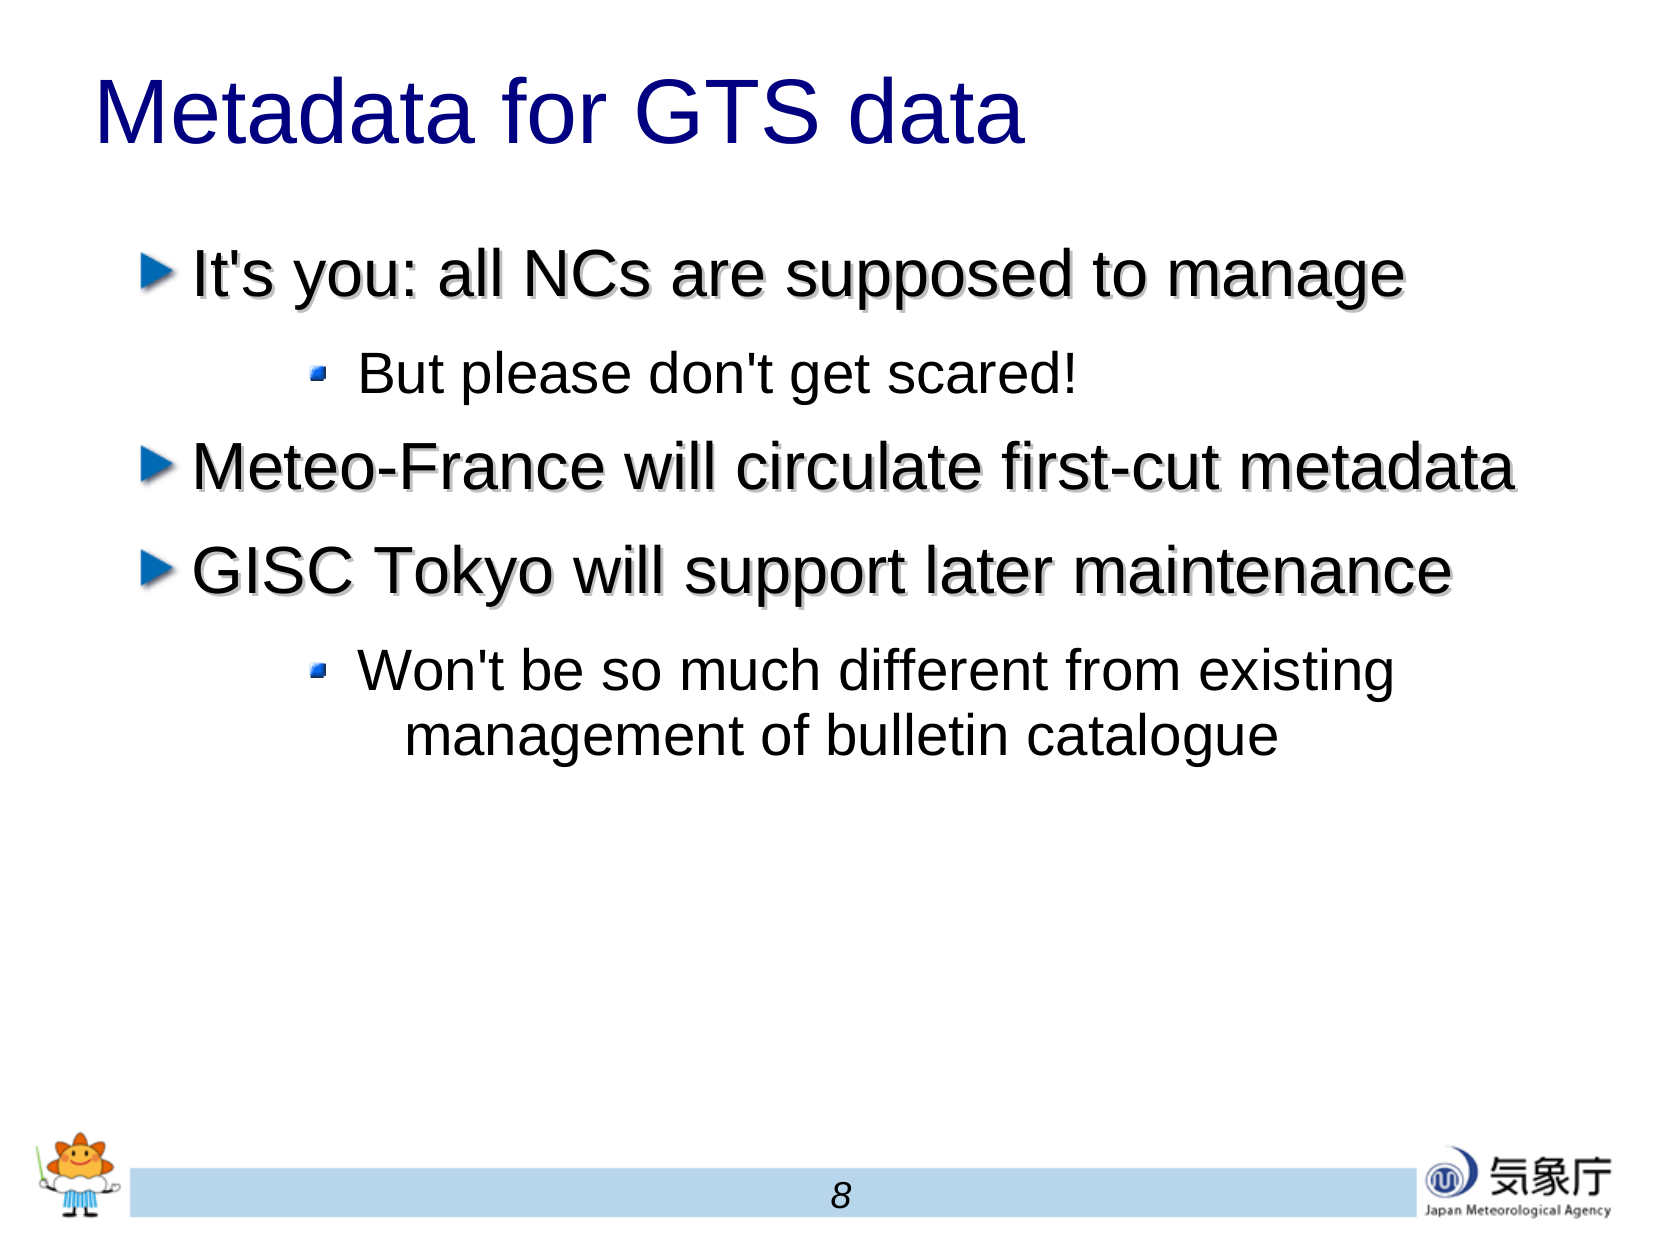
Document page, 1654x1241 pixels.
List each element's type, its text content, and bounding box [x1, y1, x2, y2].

picture [24, 1121, 1625, 1230]
list It's you: all NCs are supposed to manage But please don't get scared! Meteo-France will circulate first-cut metadata GISC Tokyo will support later maintenance Won't be so much different from existing management of bulletin catalogue [120, 236, 1533, 1108]
title Metadata for GTS data [93, 60, 1506, 164]
